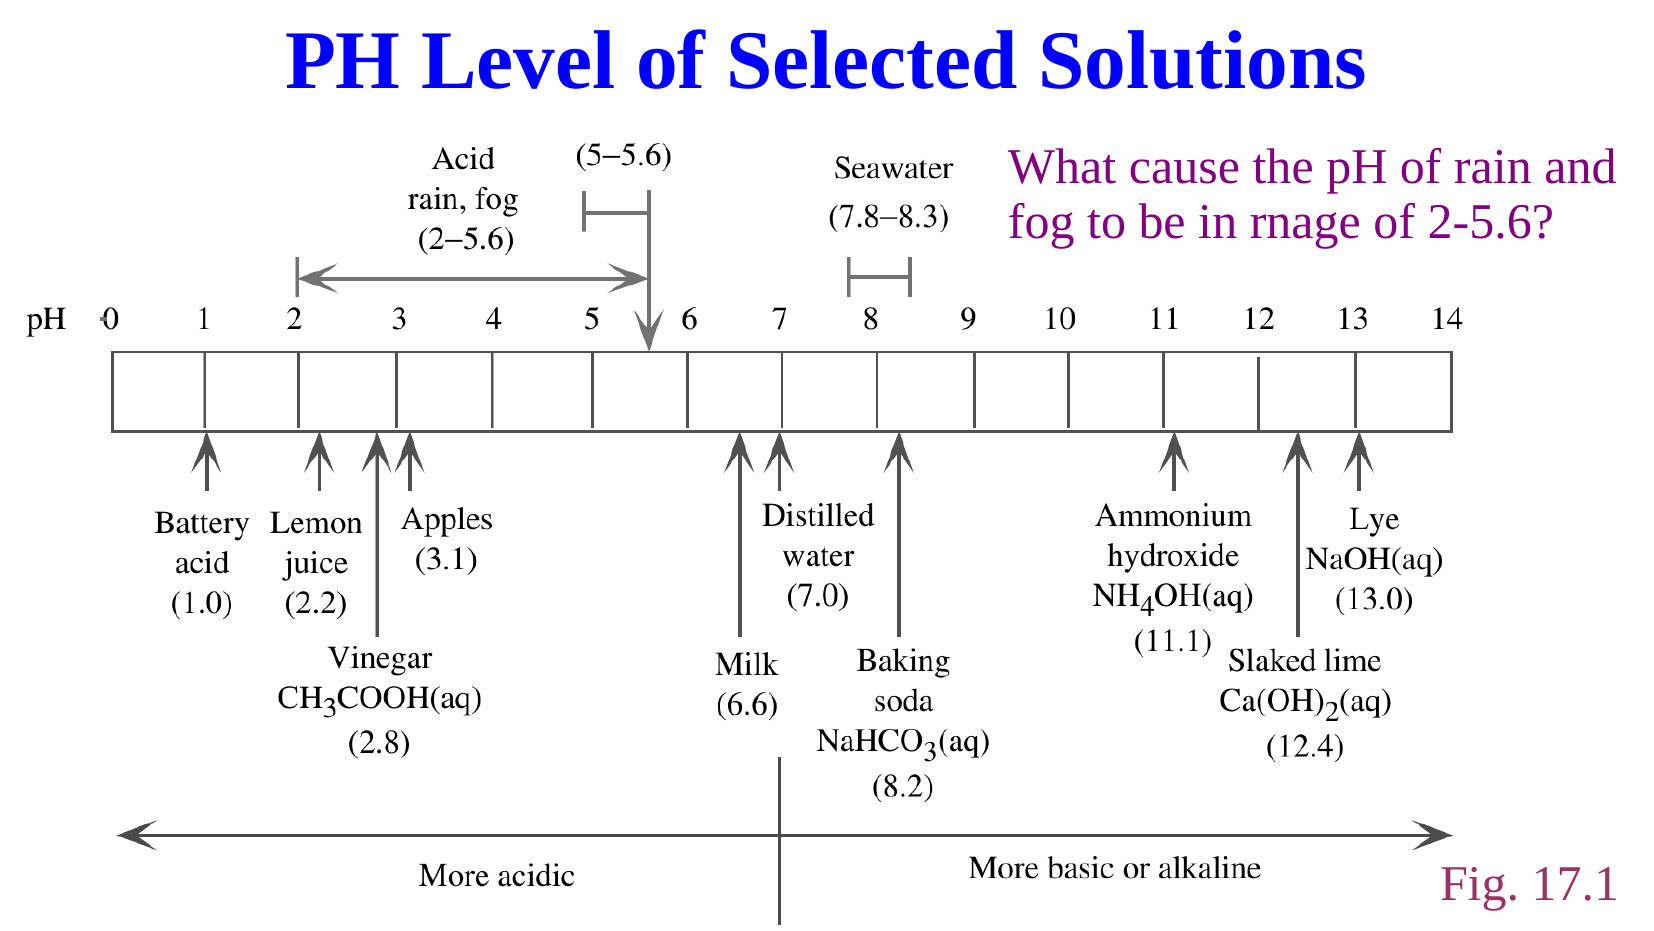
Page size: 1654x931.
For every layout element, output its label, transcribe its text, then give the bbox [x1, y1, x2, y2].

text_box Fig. 17.1 [1425, 855, 1635, 928]
text_box What cause the pH of rain and fog to be in rnage of 2-5.6? [993, 131, 1642, 257]
picture [5, 137, 1472, 931]
title PH Level of Selected Solutions [0, 0, 1654, 106]
